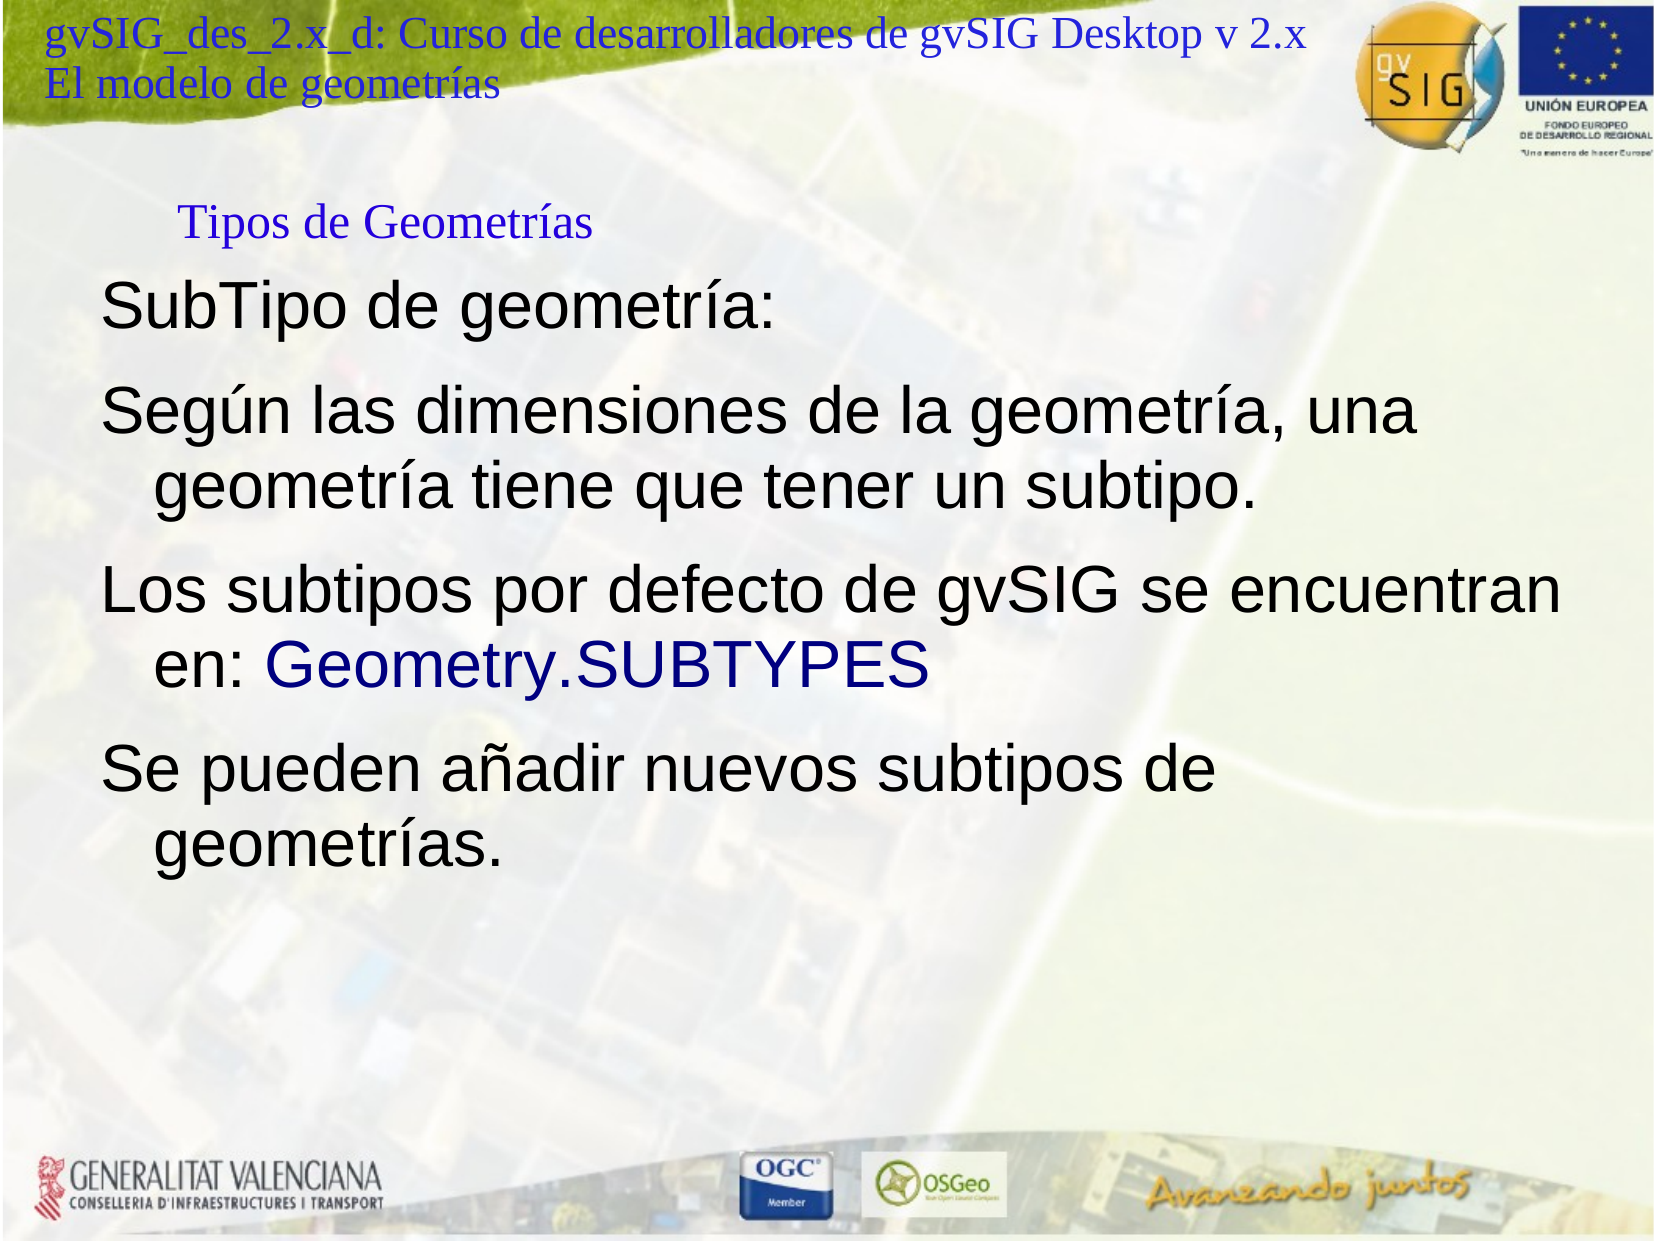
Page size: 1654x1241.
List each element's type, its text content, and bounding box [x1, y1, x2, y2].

title Tipos de Geometrías [177, 95, 1329, 347]
picture [2, 0, 1654, 1241]
list SubTipo de geometría: Según las dimensiones de la geometría, una geometría tiene que tener un subtipo. Los subtipos por defecto de gvSIG se encuentran en: Geometry.SUBTYPES Se pueden añadir nuevos subtipos de geometrías. [82, 268, 1571, 1187]
